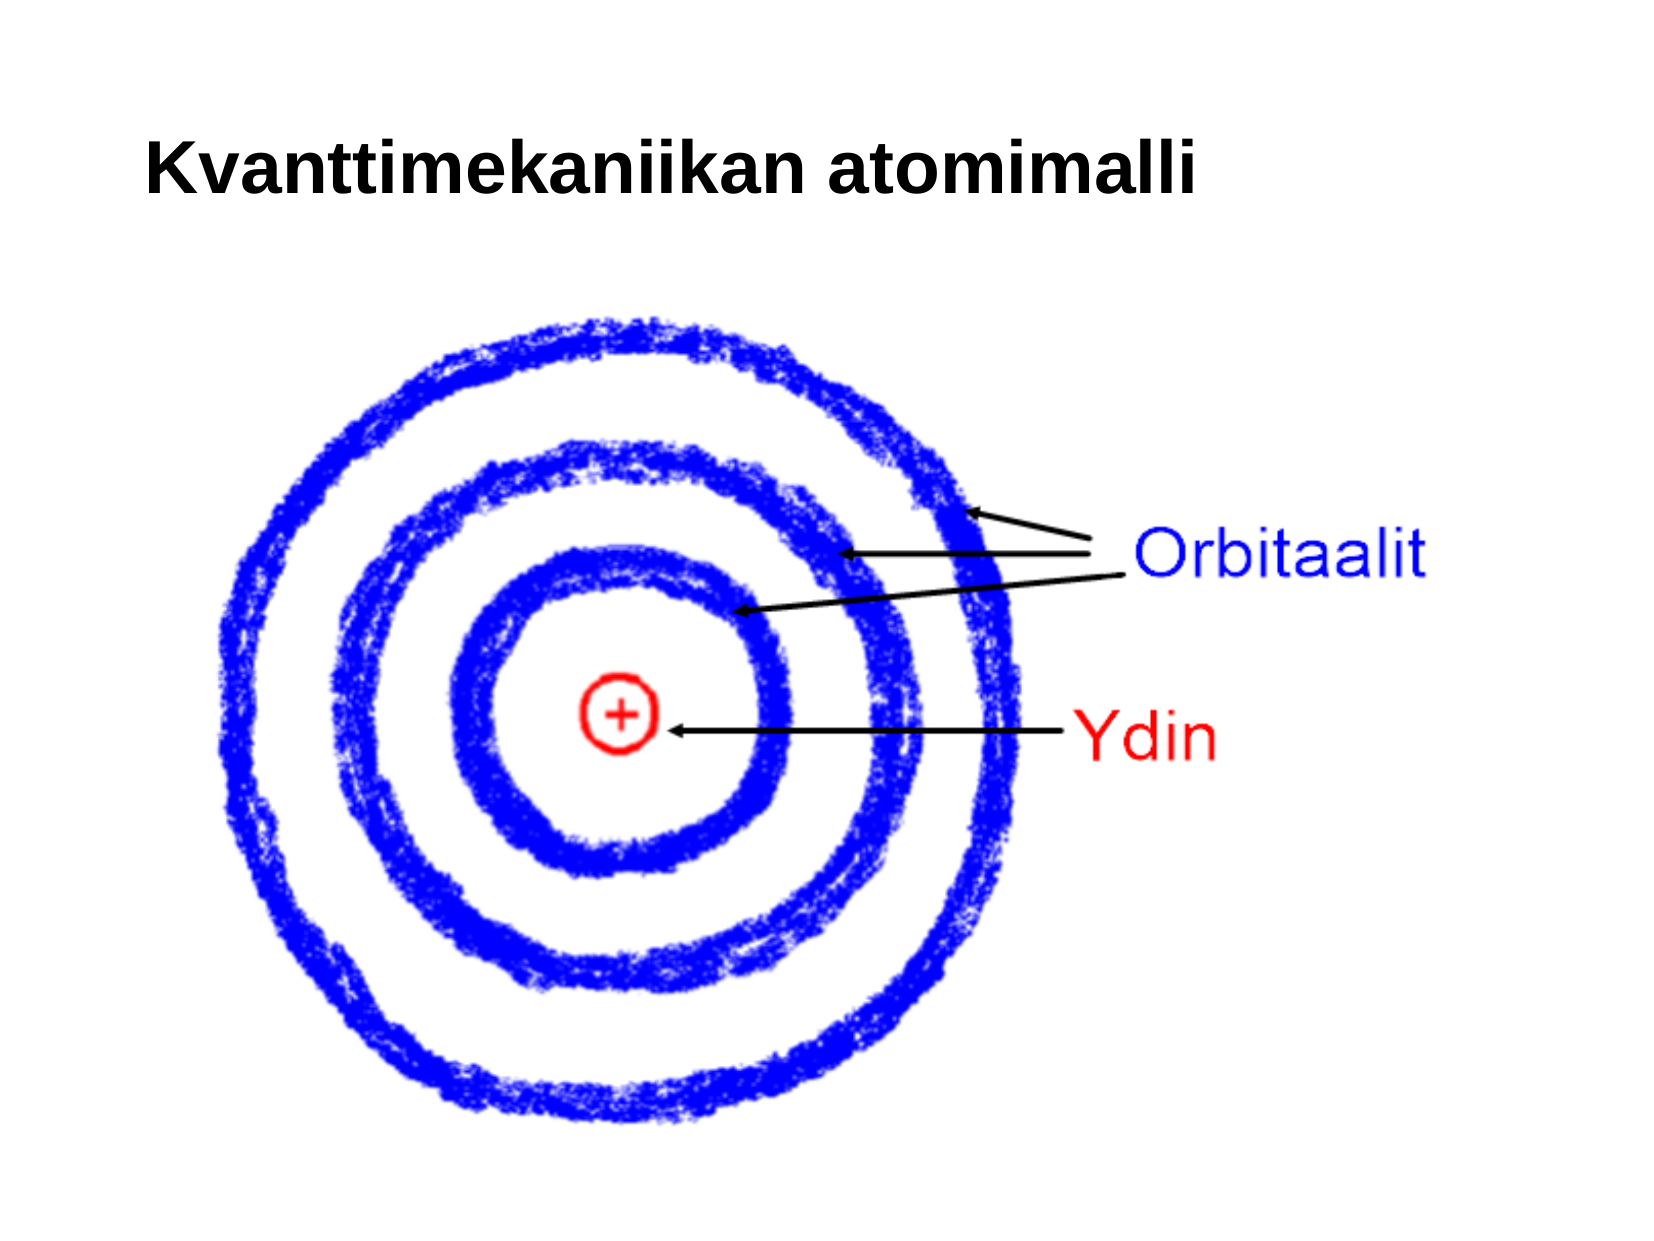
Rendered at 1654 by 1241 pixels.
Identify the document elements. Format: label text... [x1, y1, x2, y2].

text_box Kvanttimekaniikan atomimalli [129, 118, 1489, 225]
picture [146, 262, 1489, 1193]
